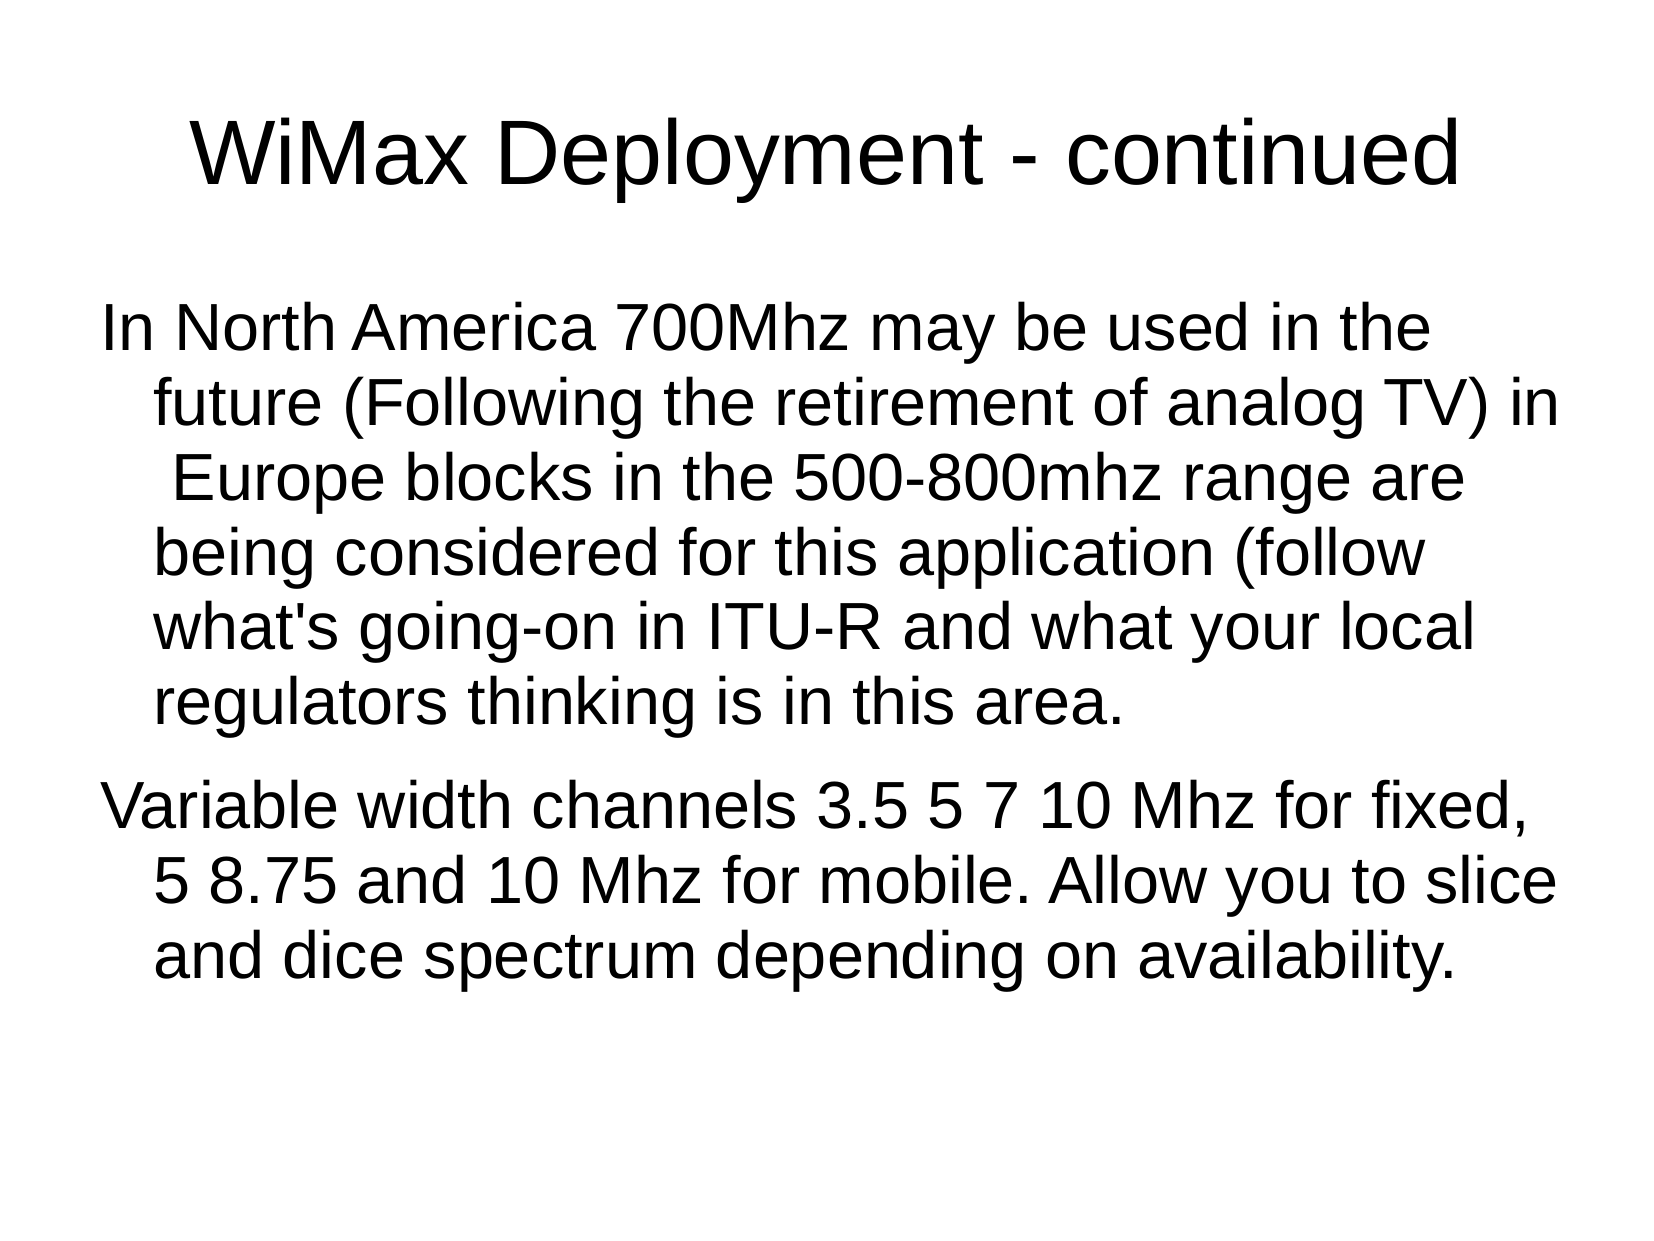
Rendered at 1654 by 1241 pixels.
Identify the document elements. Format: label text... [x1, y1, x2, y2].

list In North America 700Mhz may be used in the future (Following the retirement of analog TV) in Europe blocks in the 500-800mhz range are being considered for this application (follow what's going-on in ITU-R and what your local regulators thinking is in this area. Variable width channels 3.5 5 7 10 Mhz for fixed, 5 8.75 and 10 Mhz for mobile. Allow you to slice and dice spectrum depending on availability. [82, 290, 1571, 1094]
title WiMax Deployment - continued [82, 56, 1571, 250]
